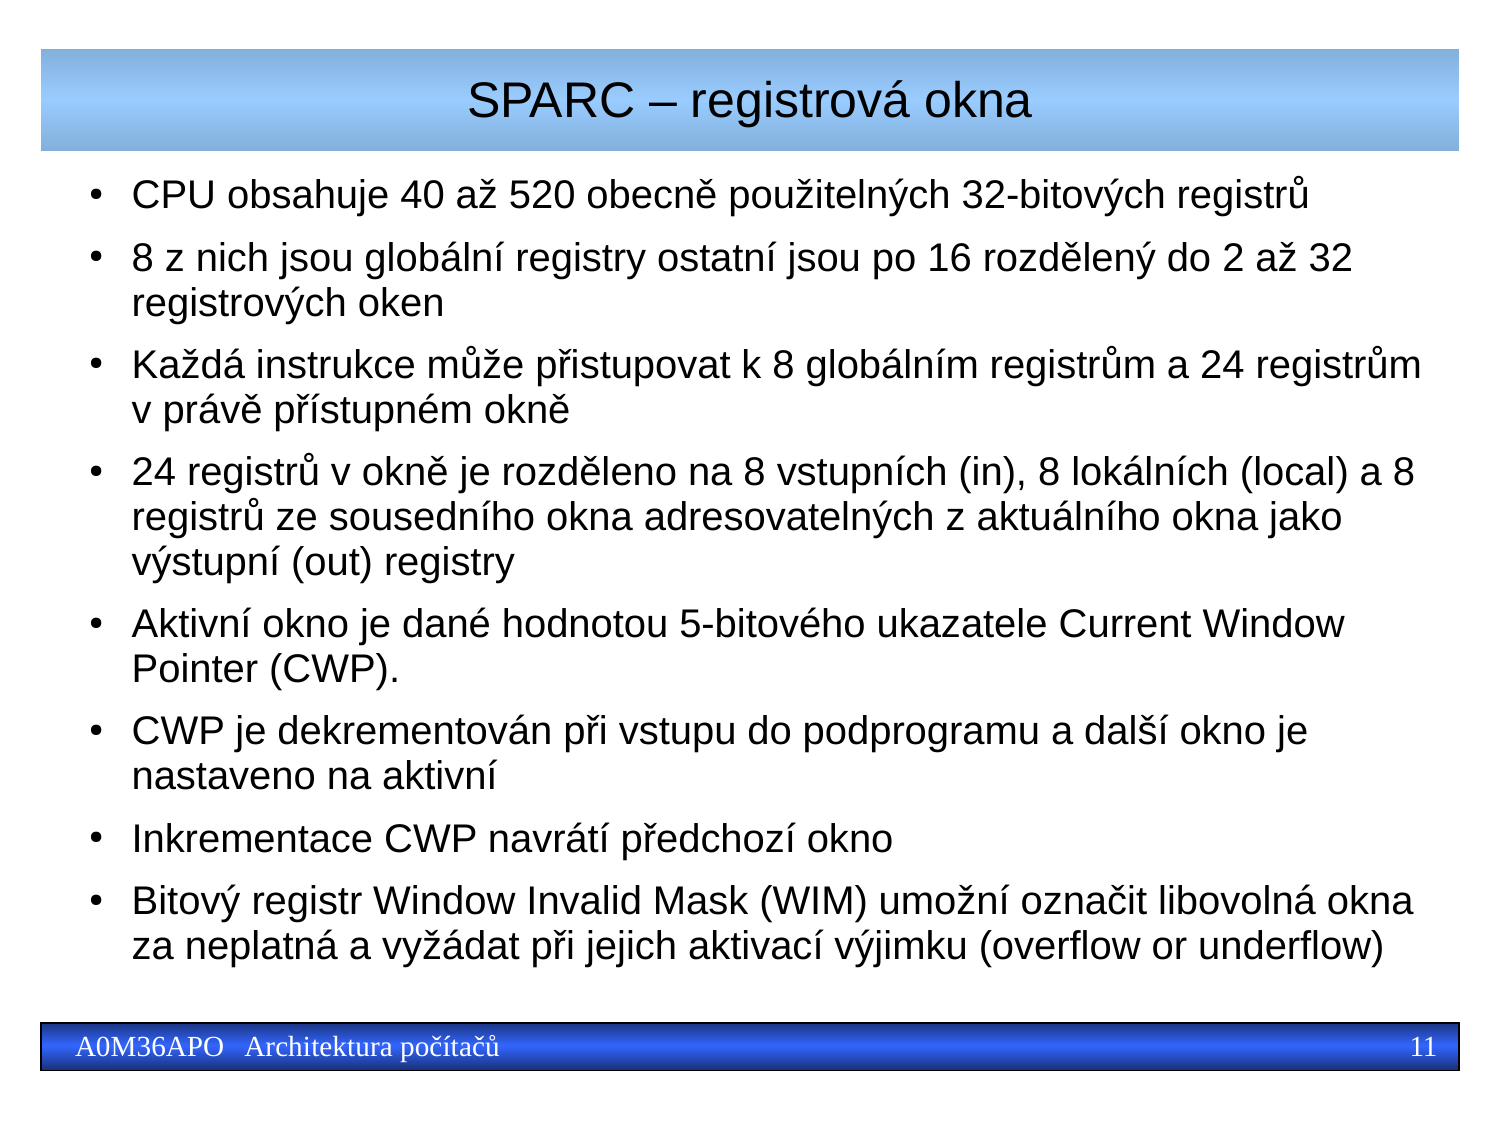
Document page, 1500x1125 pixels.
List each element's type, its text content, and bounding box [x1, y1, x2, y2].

list CPU obsahuje 40 až 520 obecně použitelných 32-bitových registrů 8 z nich jsou globální registry ostatní jsou po 16 rozdělený do 2 až 32 registrových oken Každá instrukce může přistupovat k 8 globálním registrům a 24 registrům v právě přístupném okně 24 registrů v okně je rozděleno na 8 vstupních (in), 8 lokálních (local) a 8 registrů ze sousedního okna adresovatelných z aktuálního okna jako výstupní (out) registry Aktivní okno je dané hodnotou 5-bitového ukazatele Current Window Pointer (CWP). CWP je dekrementován při vstupu do podprogramu a další okno je nastaveno na aktivní Inkrementace CWP navrátí předchozí okno Bitový registr Window Invalid Mask (WIM) umožní označit libovolná okna za neplatná a vyžádat při jejich aktivací výjimku (overflow or underflow) [75, 172, 1426, 1013]
title SPARC – registrová okna [41, 49, 1459, 151]
